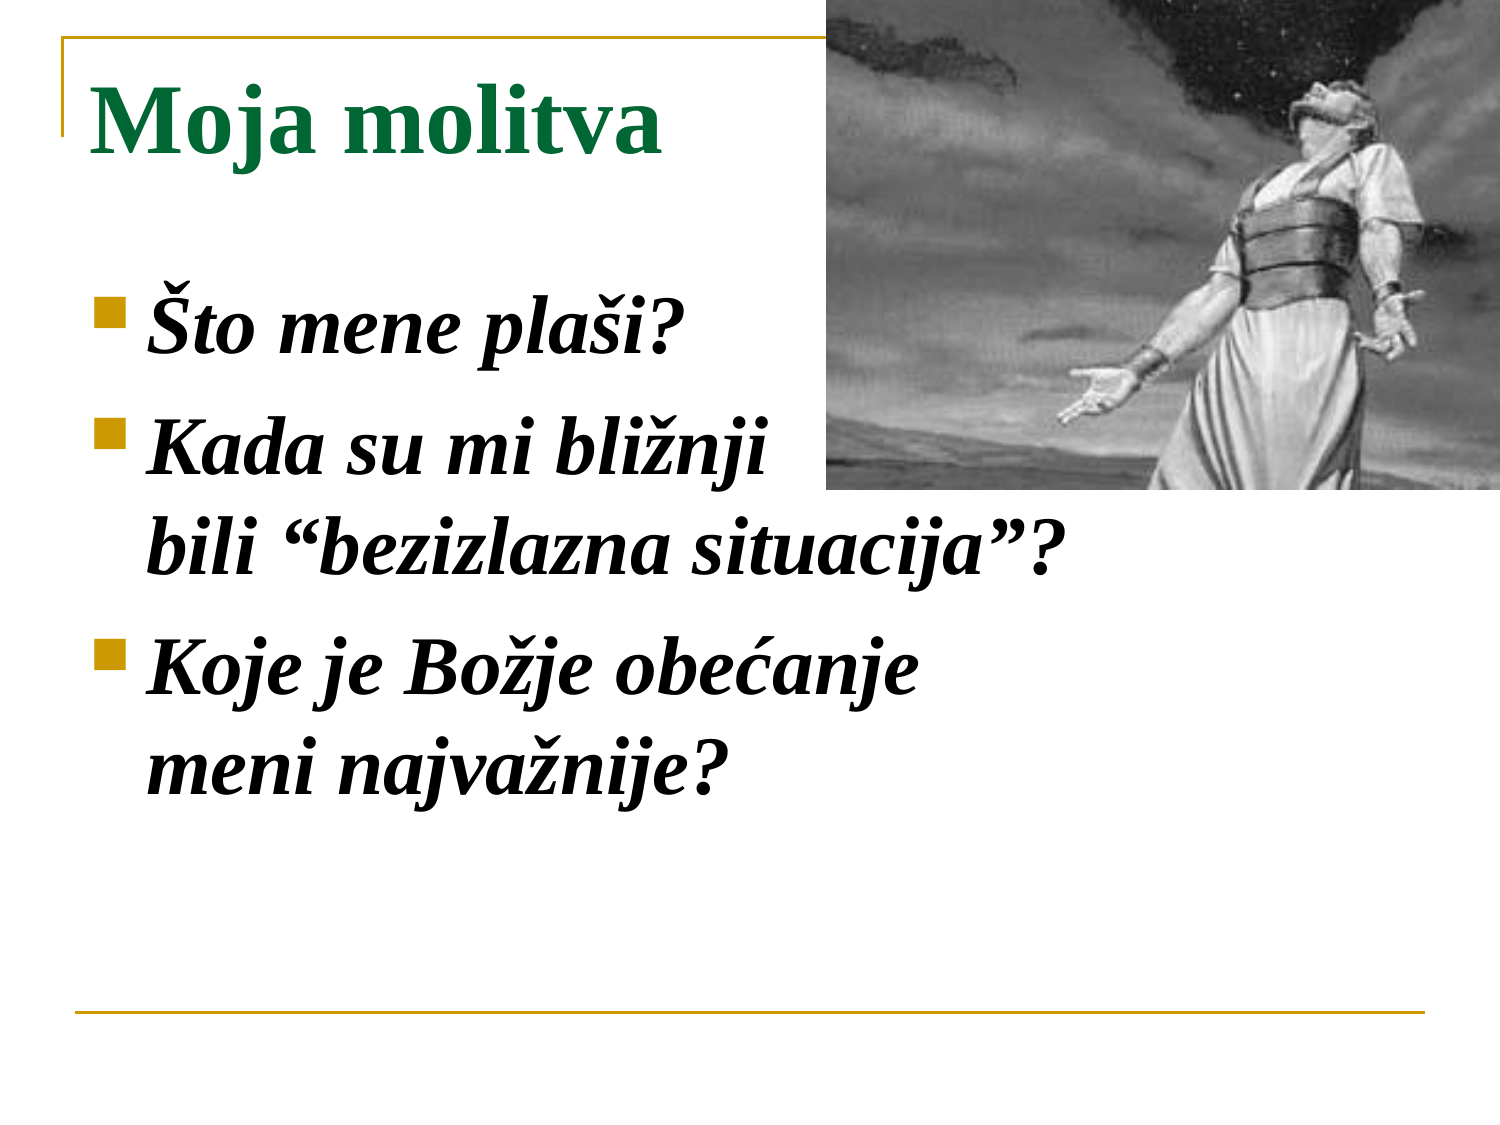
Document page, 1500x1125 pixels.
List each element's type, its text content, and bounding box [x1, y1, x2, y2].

list Što mene plaši? Kada su mi bližnji bili “bezizlazna situacija”? Koje je Božje obećanje meni najvažnije? [74, 262, 1412, 1006]
picture [826, 0, 1500, 490]
title Moja molitva [75, 45, 826, 233]
